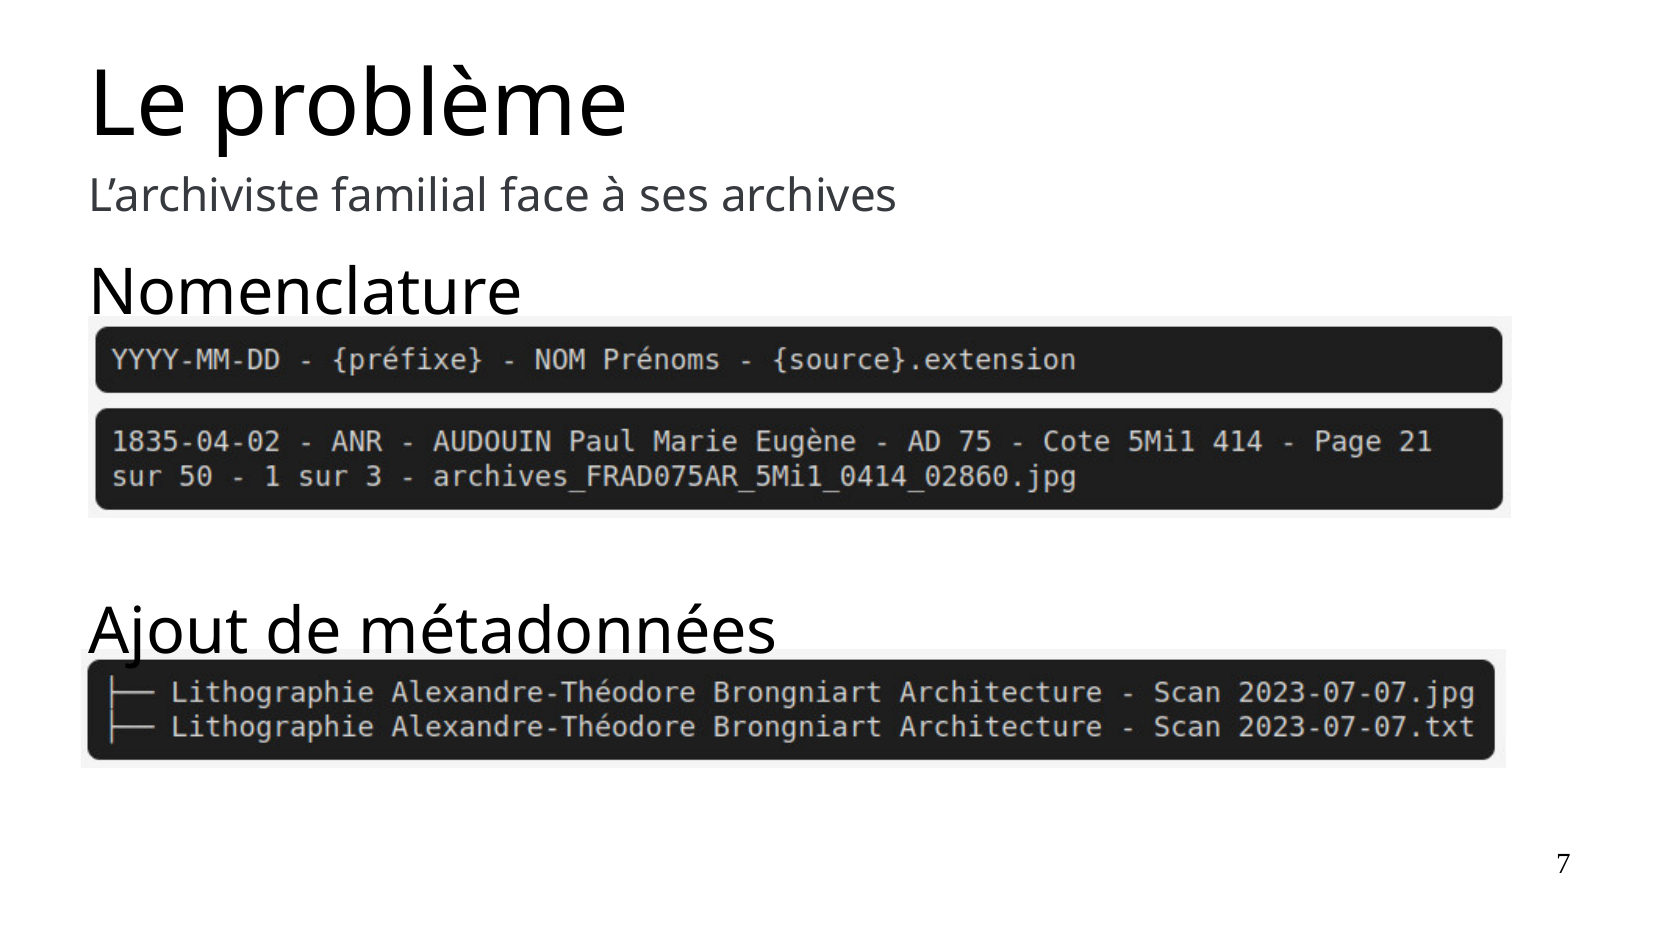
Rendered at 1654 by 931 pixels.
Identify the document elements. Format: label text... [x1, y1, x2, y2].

title Le problème L’archiviste familial face à ses archives [88, 37, 1577, 193]
picture [80, 649, 1506, 768]
list Ajout de métadonnées [88, 584, 1004, 674]
picture [88, 316, 1512, 518]
list Nomenclature [88, 245, 1004, 335]
